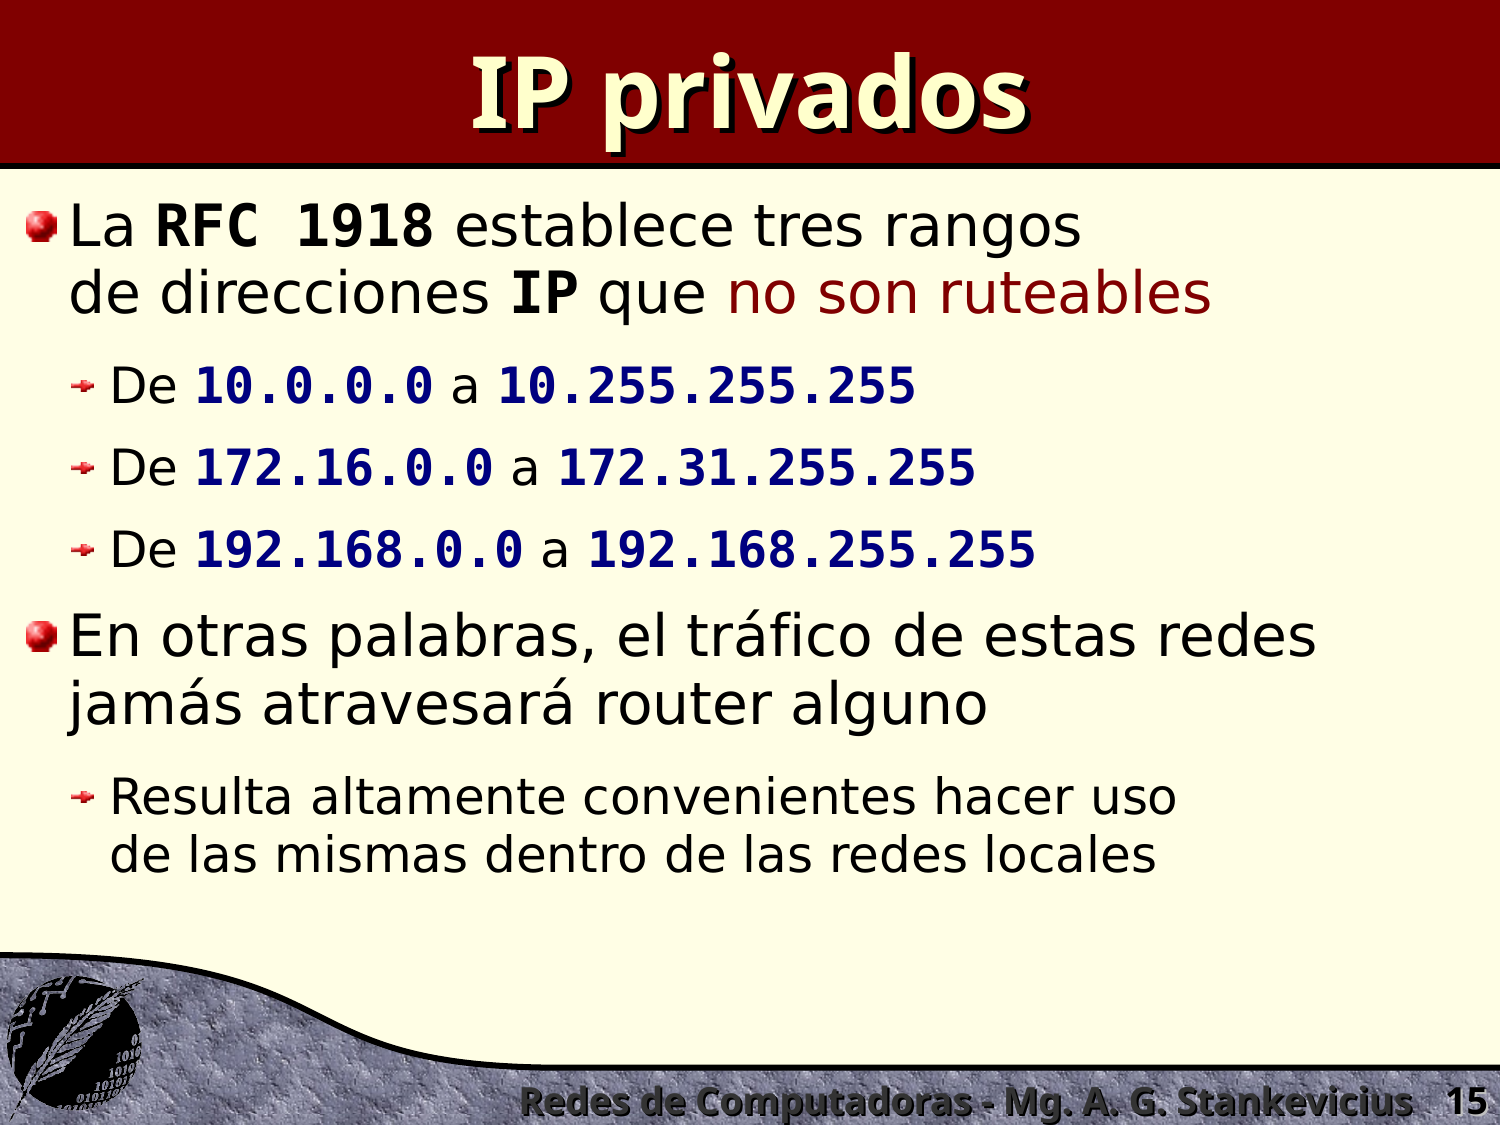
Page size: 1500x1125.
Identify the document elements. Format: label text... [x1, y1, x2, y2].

title IP privados [15, 5, 1485, 160]
picture [0, 959, 1500, 1125]
picture [790, 1100, 795, 1110]
picture [1047, 1100, 1054, 1110]
list La RFC 1918 establece tres rangos de direcciones IP que no son ruteables De 10.0.0.0 a 10.255.255.255 De 172.16.0.0 a 172.31.255.255 De 192.168.0.0 a 192.168.255.255 En otras palabras, el tráfico de estas redes jamás atravesará router alguno Resulta altamente convenientes hacer uso de las mismas dentro de las redes locales [11, 192, 1486, 943]
